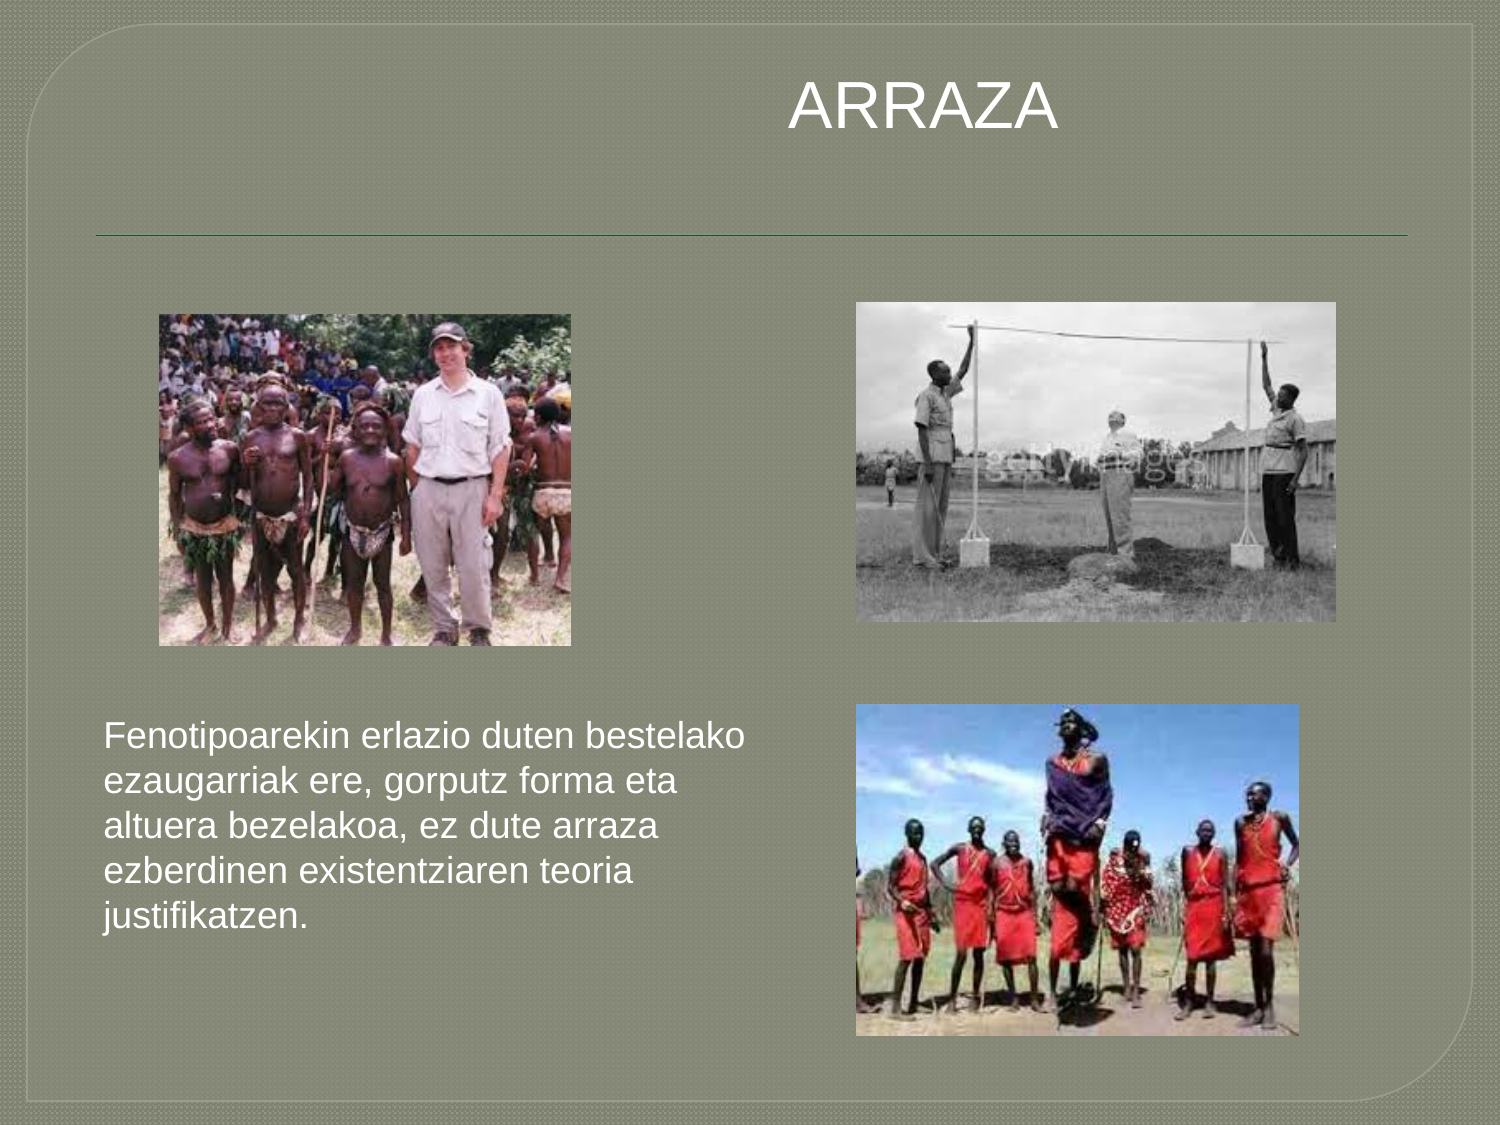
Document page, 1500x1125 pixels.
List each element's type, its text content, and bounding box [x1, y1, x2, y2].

text_box ARRAZA [773, 54, 1447, 150]
picture [0, 0, 1500, 1125]
text_box Fenotipoarekin erlazio duten bestelako ezaugarriak ere, gorputz forma eta altuera bezelakoa, ez dute arraza ezberdinen existentziaren teoria justifikatzen. [88, 704, 809, 944]
